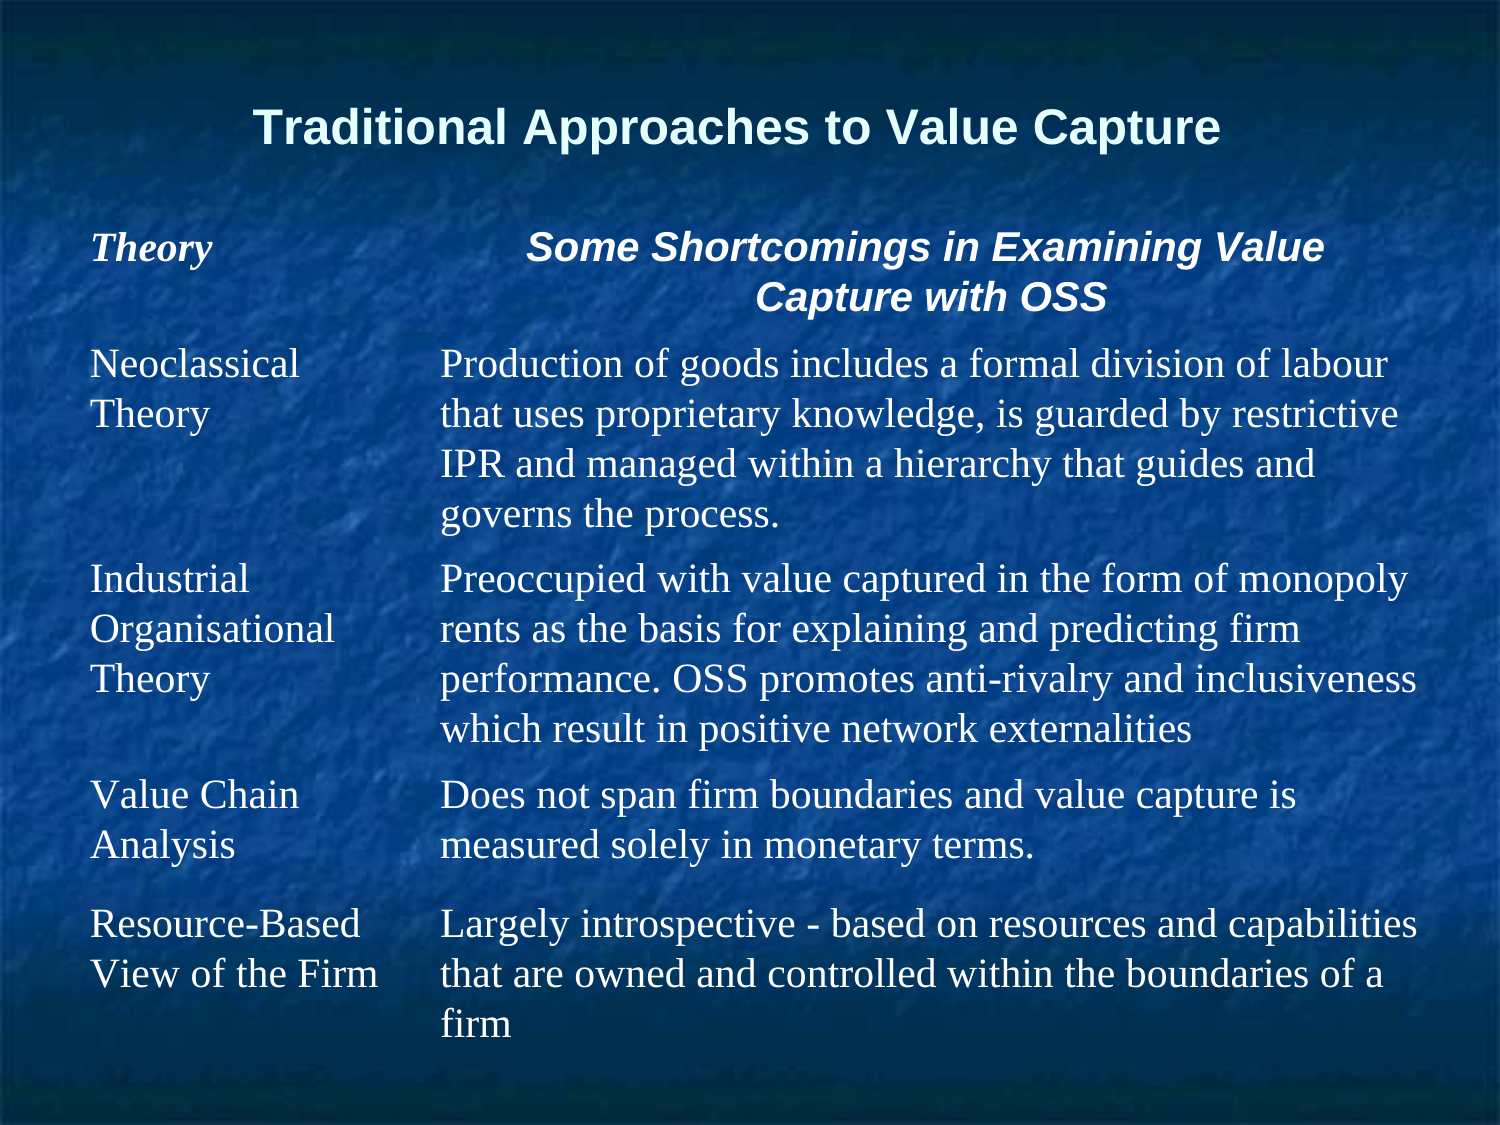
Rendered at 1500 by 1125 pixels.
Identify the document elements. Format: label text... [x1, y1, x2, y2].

table_cell Neoclassical Theory [75, 328, 425, 543]
table_cell Industrial Organisational Theory [75, 543, 425, 759]
table_cell Preoccupied with value captured in the form of monopoly rents as the basis for explaining and predicting firm performance. OSS promotes anti-rivalry and inclusiveness which result in positive network externalities [425, 543, 1438, 759]
title Traditional Approaches to Value Capture [99, 62, 1375, 188]
table_cell Production of goods includes a formal division of labour that uses proprietary knowledge, is guarded by restrictive IPR and managed within a hierarchy that guides and governs the process. [425, 328, 1438, 543]
table_cell Does not span firm boundaries and value capture is measured solely in monetary terms. [425, 759, 1438, 889]
picture [0, 0, 1500, 1125]
table_cell Largely introspective - based on resources and capabilities that are owned and controlled within the boundaries of a firm [425, 889, 1438, 1054]
table_header Theory [75, 212, 425, 328]
table_cell Resource-Based View of the Firm [75, 889, 425, 1054]
table_header Some Shortcomings in Examining Value Capture with OSS [425, 212, 1438, 328]
table_cell Value Chain Analysis [75, 759, 425, 889]
